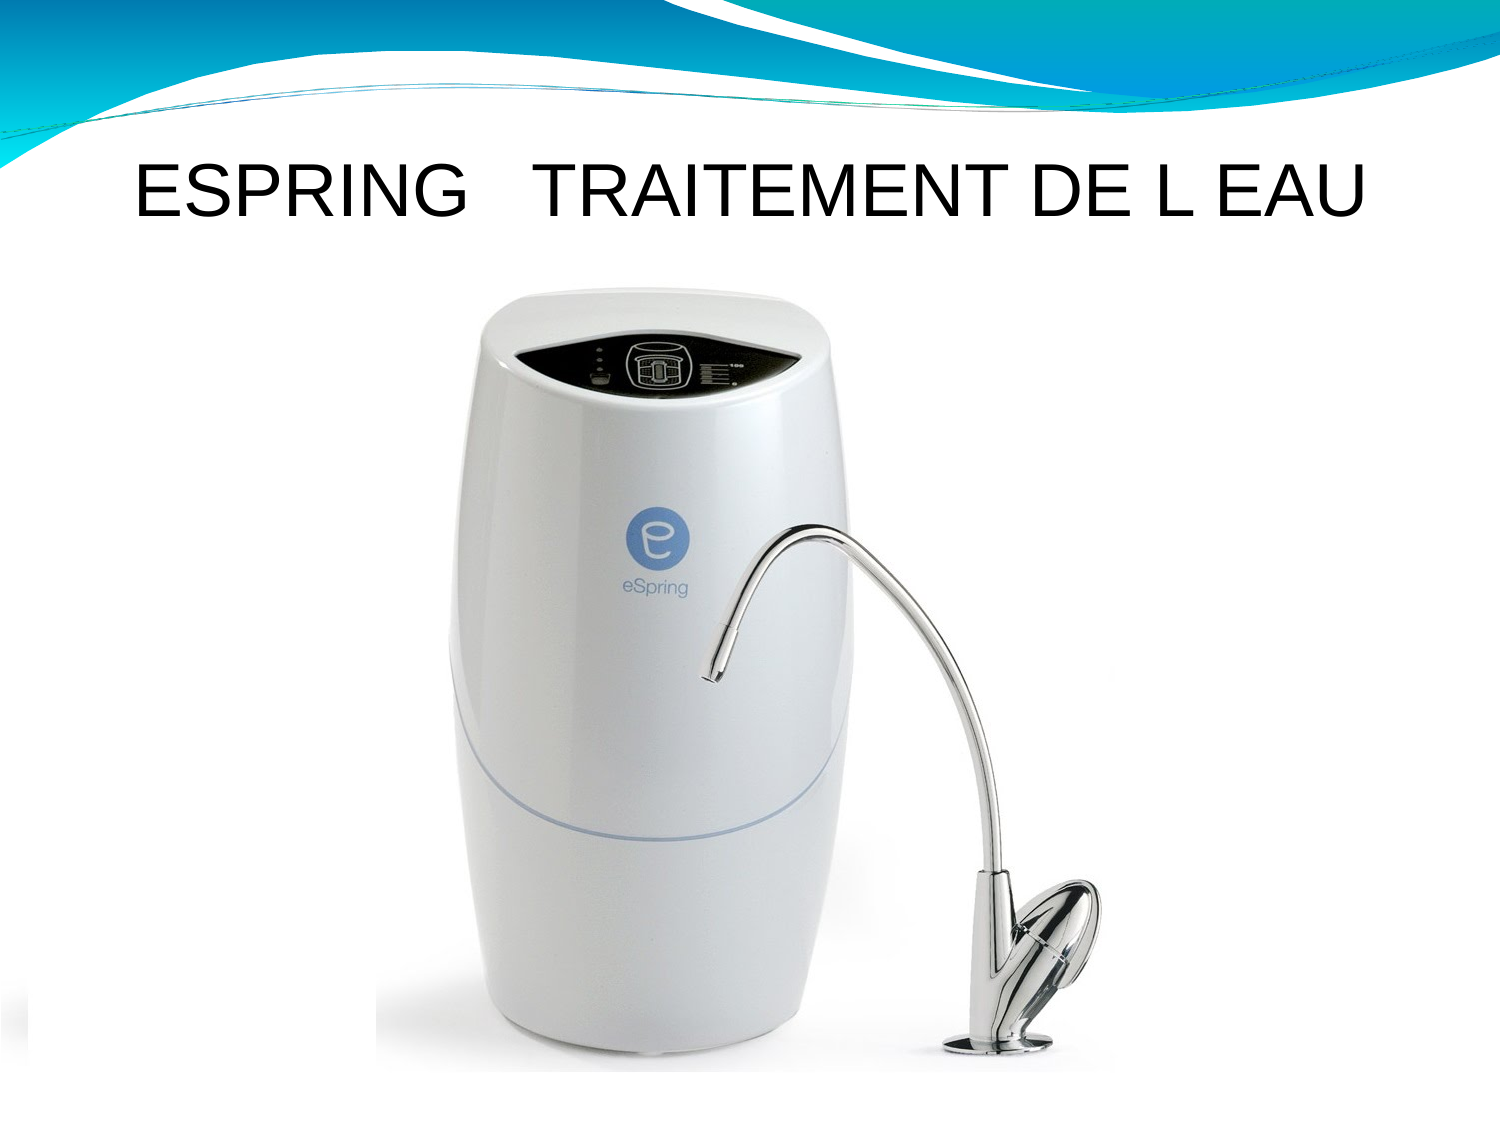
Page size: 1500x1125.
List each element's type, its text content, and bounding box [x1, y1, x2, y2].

text_box ESPRING TRAITEMENT DE L EAU [0, 134, 1500, 240]
picture [1, 274, 1420, 1073]
